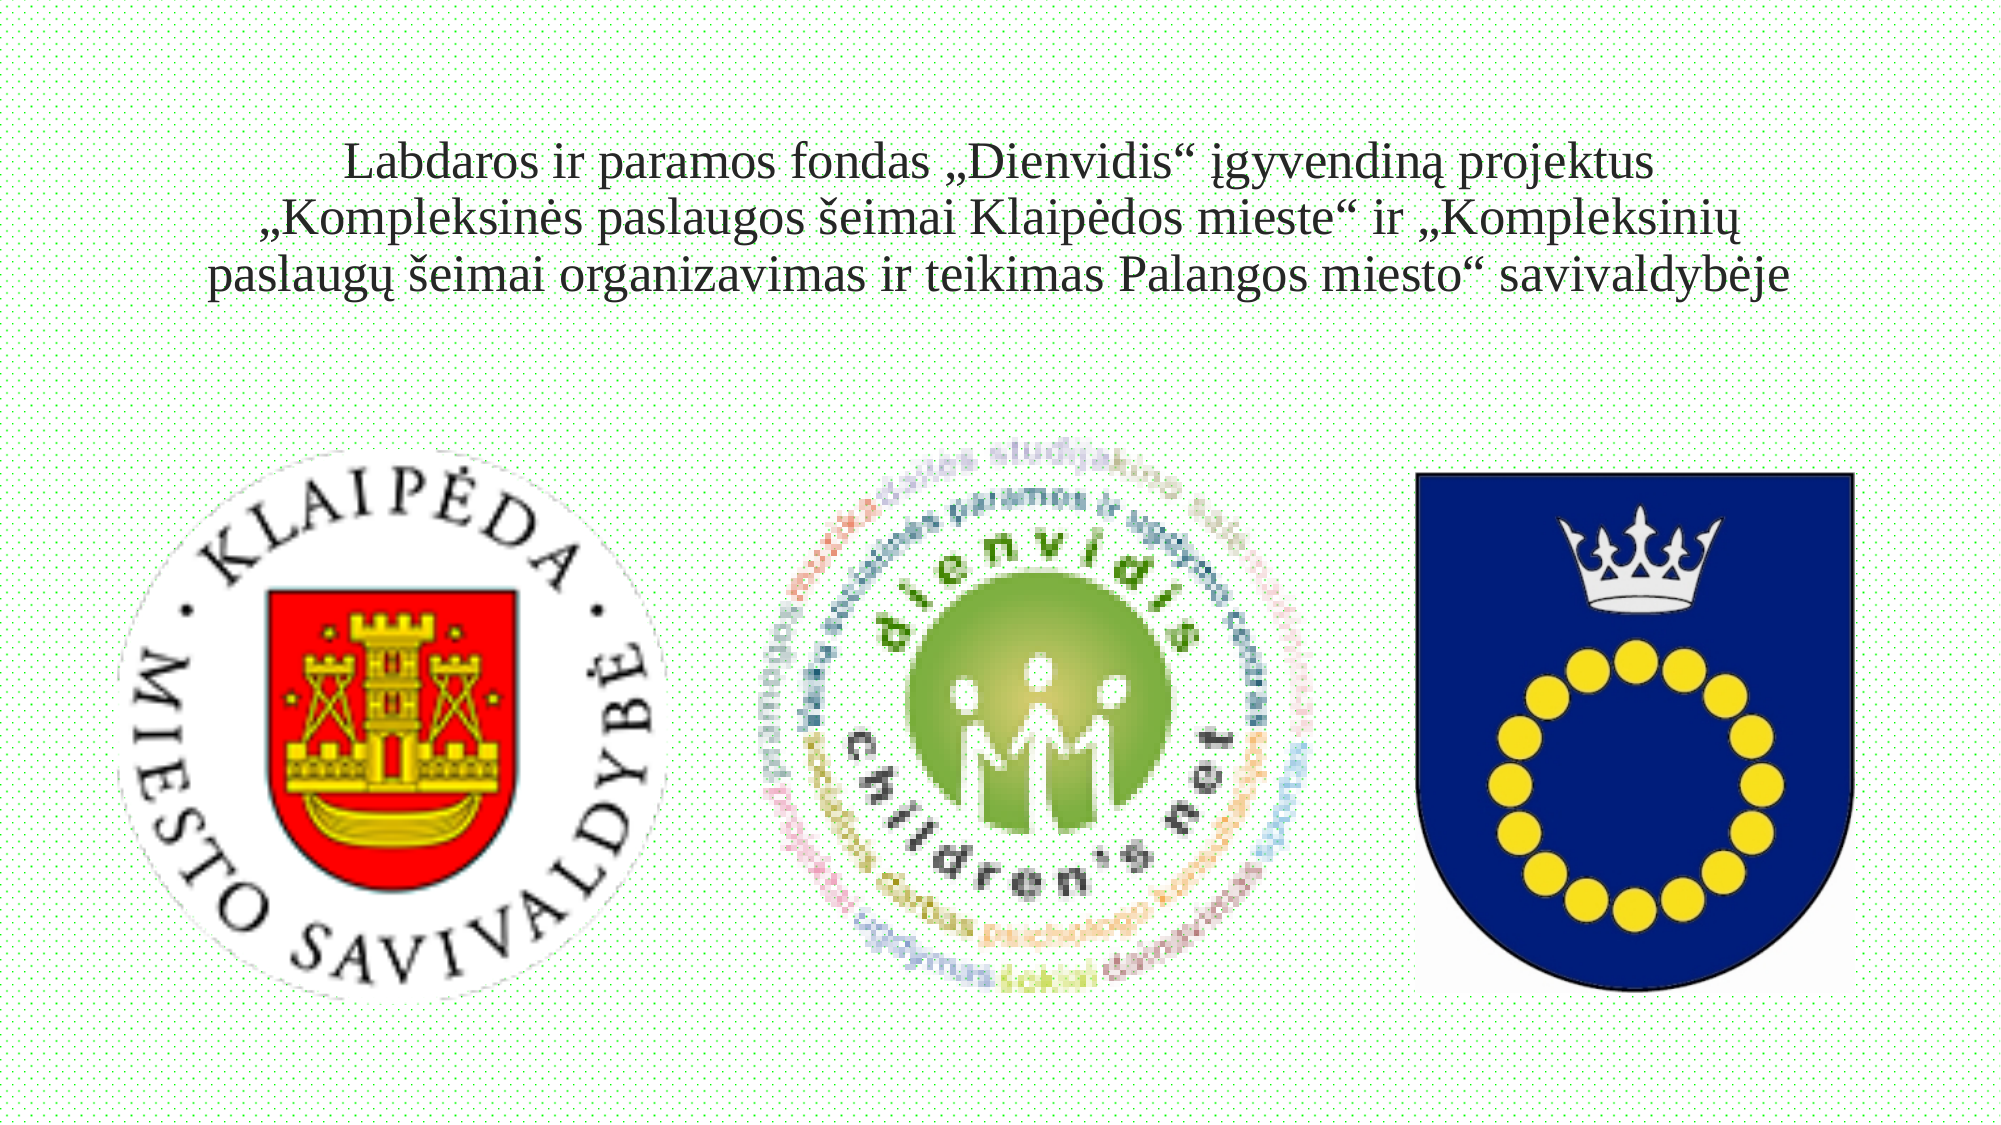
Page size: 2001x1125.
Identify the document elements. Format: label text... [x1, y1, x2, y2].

picture [1415, 473, 1855, 993]
picture [758, 437, 1313, 993]
picture [116, 449, 671, 1004]
title Labdaros ir paramos fondas „Dienvidis“ įgyvendiną projektus „Kompleksinės paslaugos šeimai Klaipėdos mieste“ ir „Kompleksinių paslaugų šeimai organizavimas ir teikimas Palangos miesto“ savivaldybėje [174, 105, 1825, 331]
